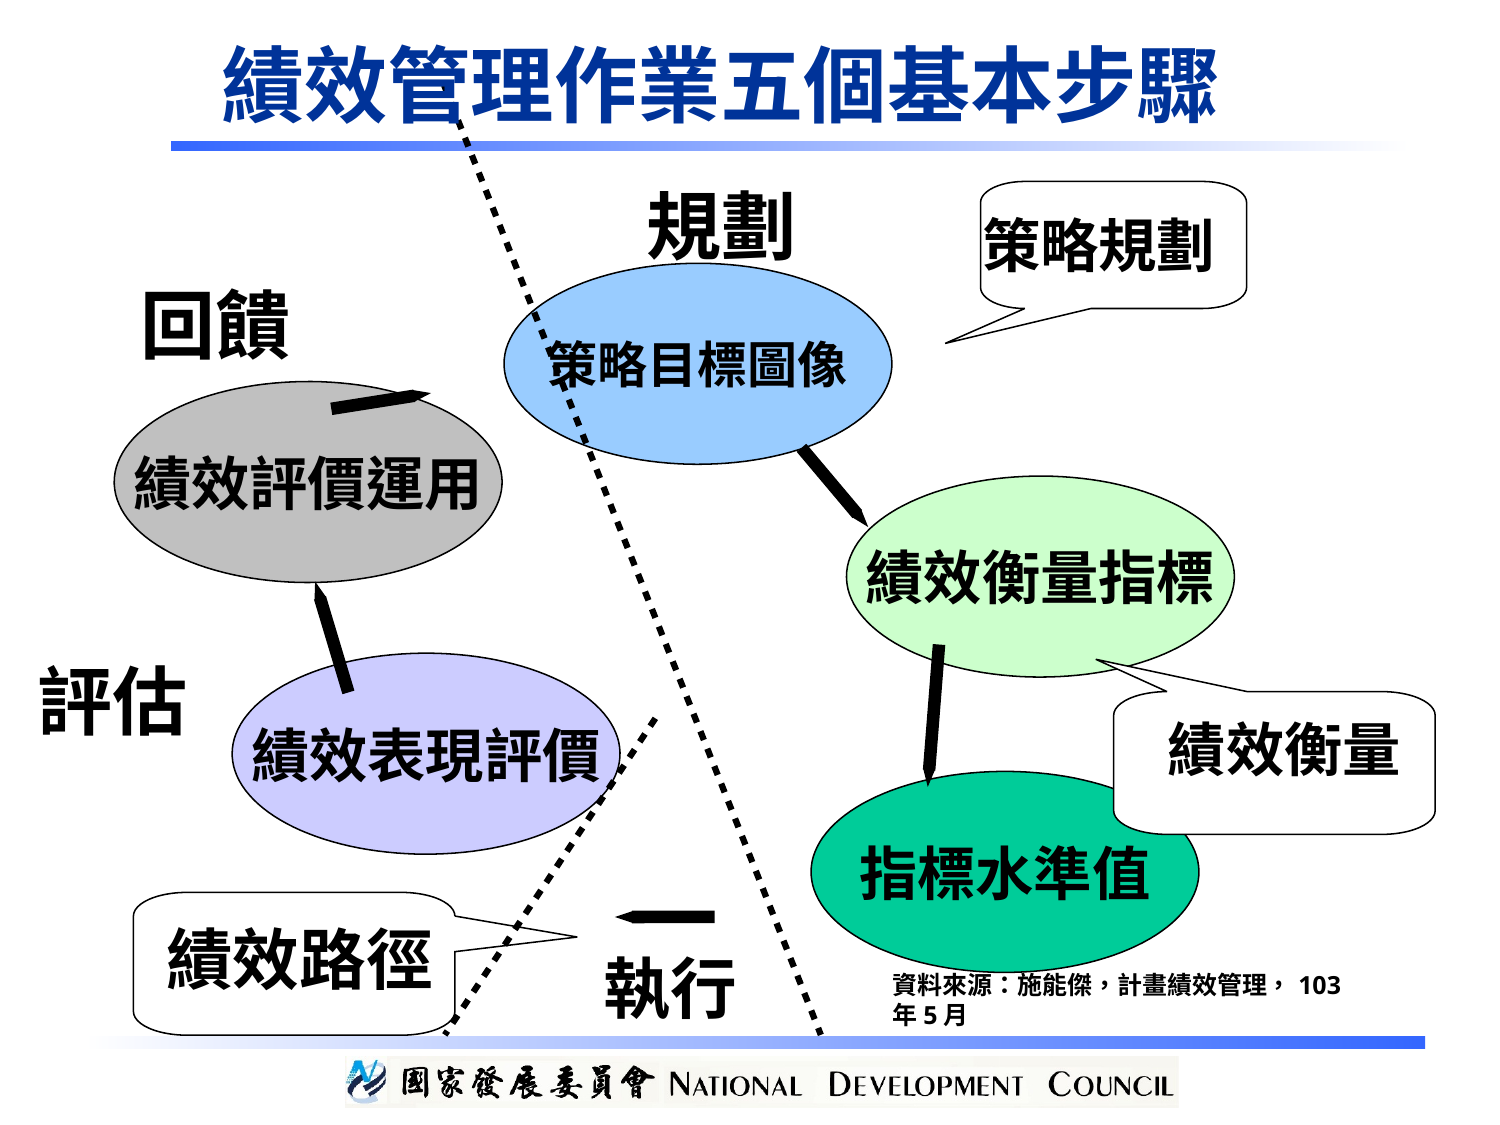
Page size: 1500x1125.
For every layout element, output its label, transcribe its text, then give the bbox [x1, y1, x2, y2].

text_box 績效衡量指標 [846, 476, 1235, 678]
text_box 策略目標圖像 [504, 269, 892, 465]
text_box 指標水準值 [811, 771, 1199, 962]
text_box 績效管理作業五個基本步驟 [206, 25, 1247, 142]
text_box [455, 916, 578, 952]
text_box 規劃 [631, 172, 844, 279]
text_box 績效評價運用 [114, 381, 503, 583]
text_box [945, 181, 1247, 344]
text_box 回饋 [125, 270, 332, 377]
text_box 策略規劃 [967, 202, 1235, 288]
text_box 績效表現評價 [232, 653, 621, 855]
text_box [133, 892, 455, 1036]
text_box 評估 [22, 647, 233, 754]
text_box 執行 [588, 938, 779, 1035]
text_box 績效衡量 [1152, 705, 1436, 792]
text_box 績效路徑 [151, 910, 455, 1007]
text_box 資料來源：施能傑，計畫績效管理，103年5月 [877, 962, 1375, 1069]
text_box [1095, 659, 1436, 835]
